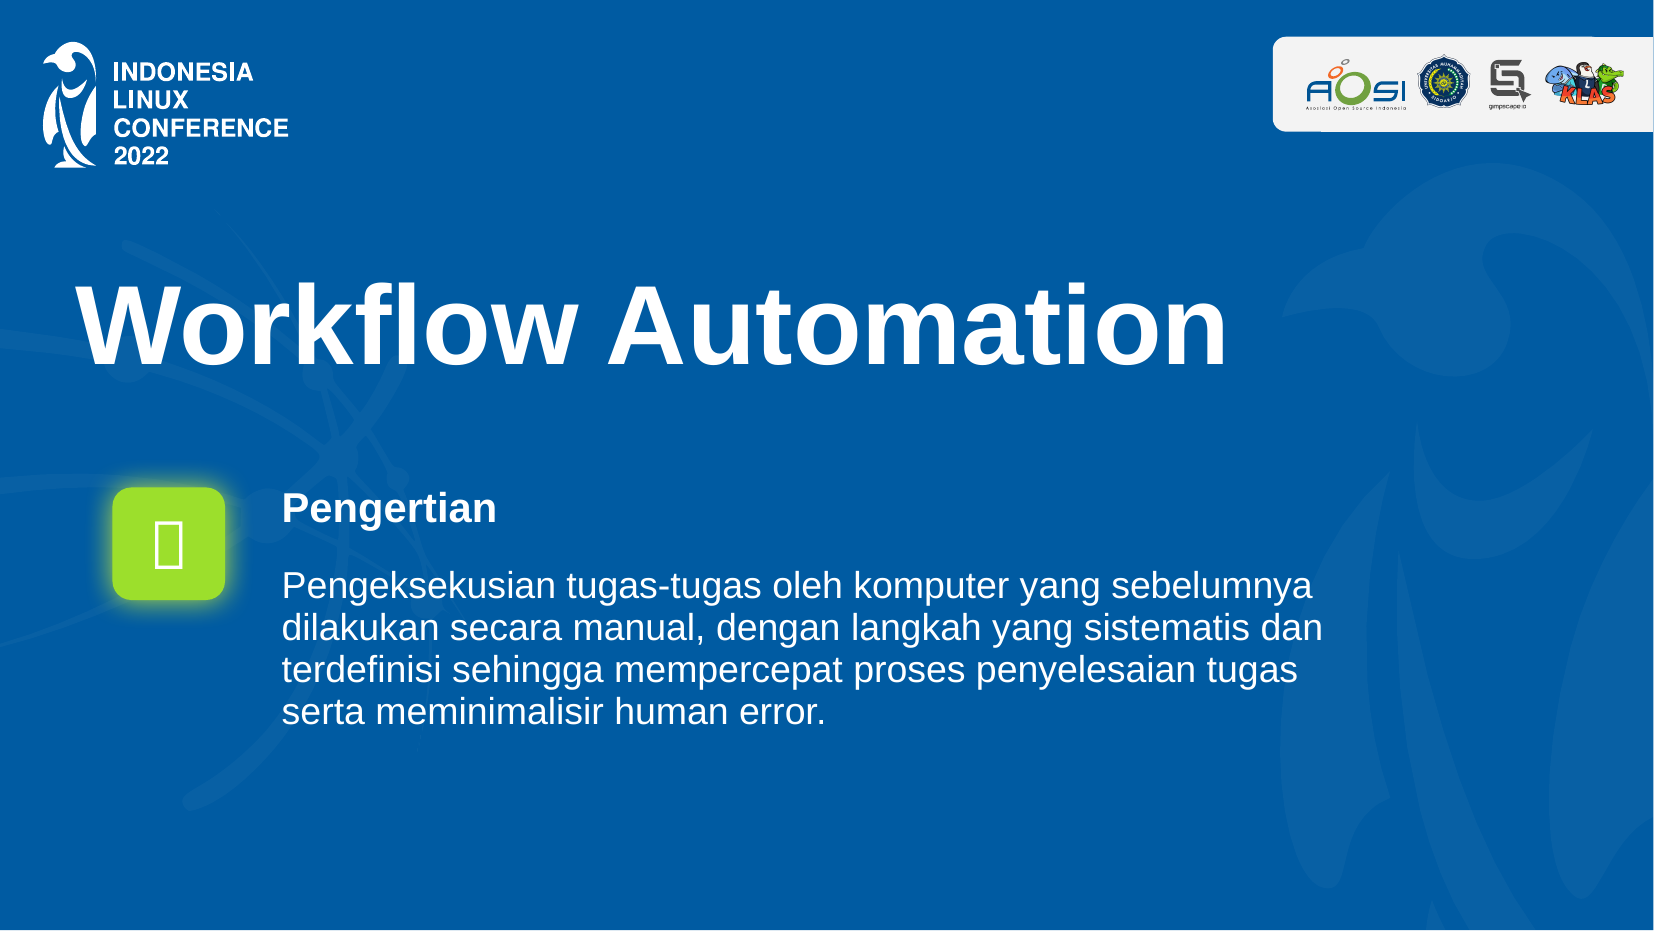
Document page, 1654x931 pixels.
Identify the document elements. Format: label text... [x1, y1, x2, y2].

picture [1417, 54, 1471, 108]
text_box  [112, 487, 226, 601]
picture [1545, 62, 1624, 105]
title Workflow Automation [75, 262, 1463, 526]
text_box Pengertian Pengeksekusian tugas-tugas oleh komputer yang sebelumnya dilakukan secara manual, dengan langkah yang sistematis dan terdefinisi sehingga mempercepat proses penyelesaian tugas serta meminimalisir human error. [246, 485, 1351, 733]
